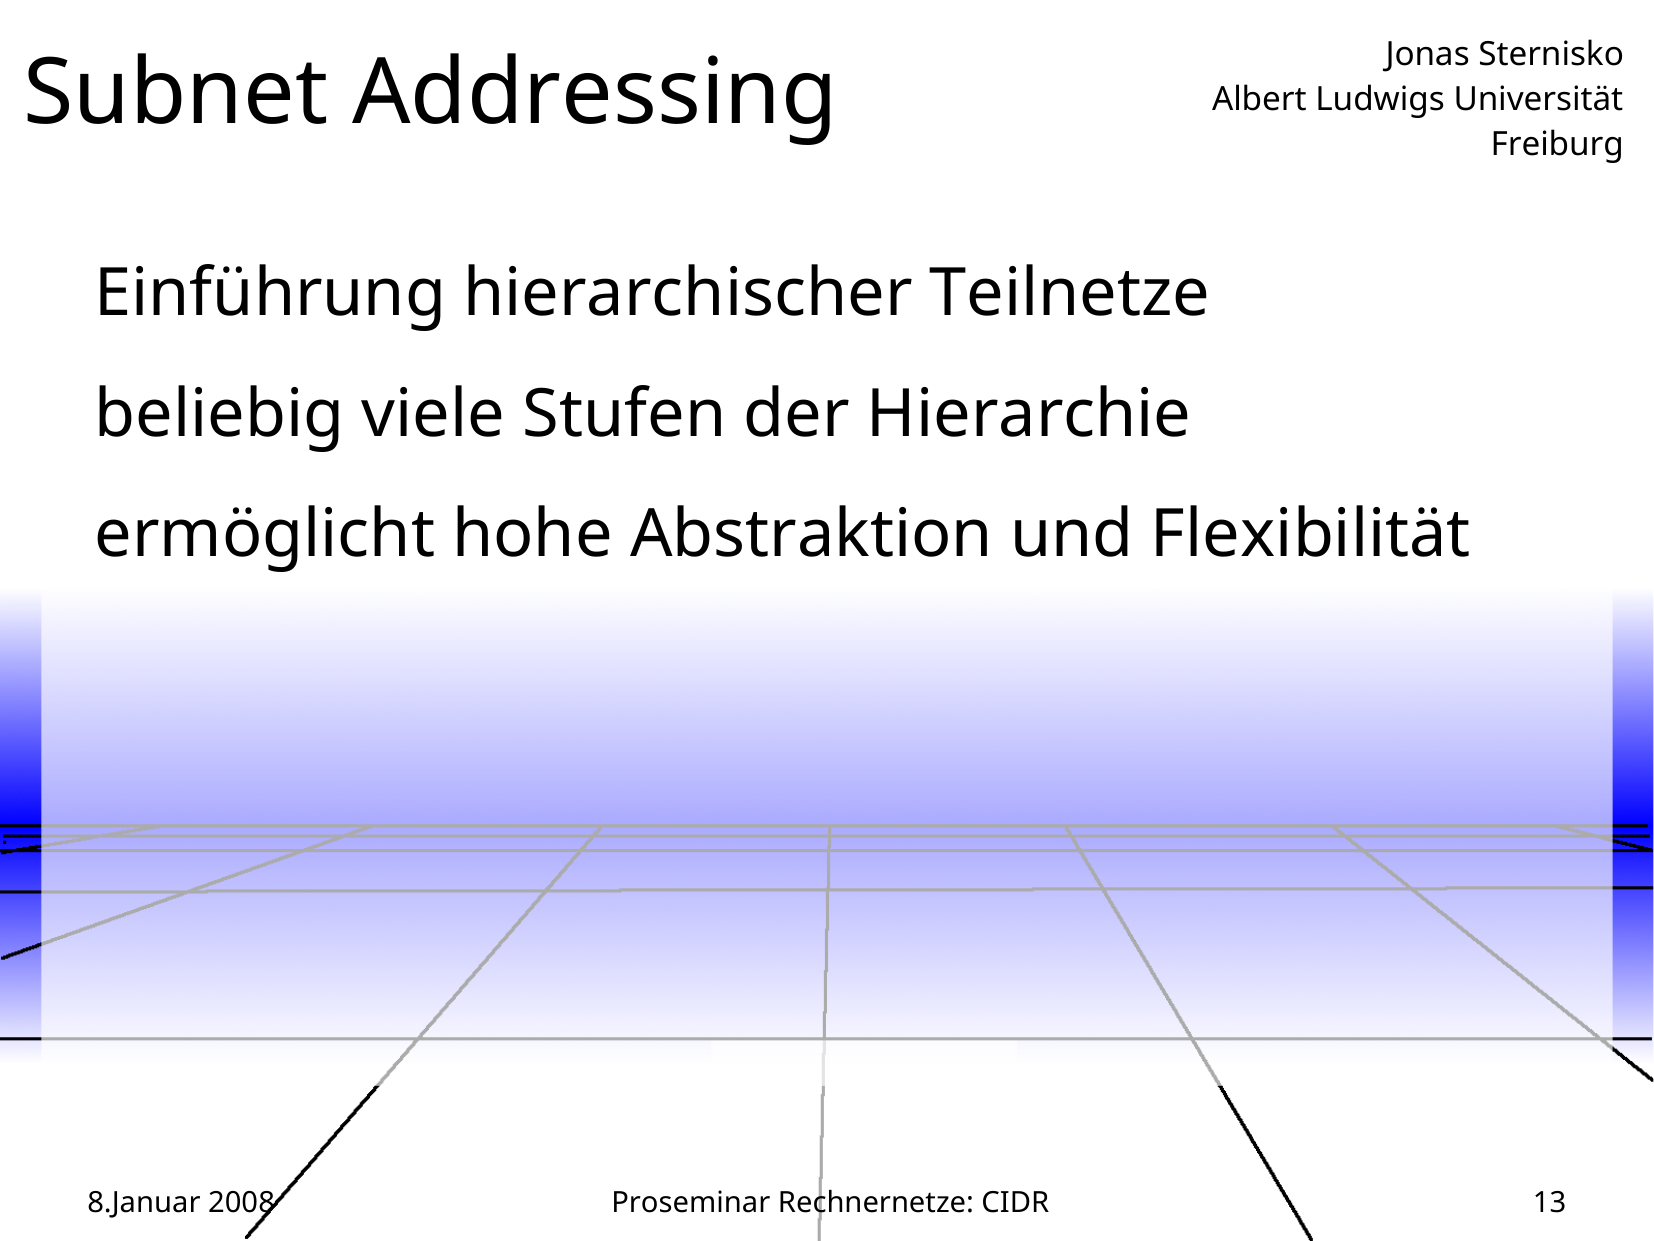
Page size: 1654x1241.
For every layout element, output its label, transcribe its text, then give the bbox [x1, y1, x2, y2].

picture [0, 0, 1654, 1241]
list Einführung hierarchischer Teilnetze beliebig viele Stufen der Hierarchie ermöglicht hohe Abstraktion und Flexibilität [76, 185, 1565, 1152]
title Subnet Addressing [23, 31, 1211, 146]
